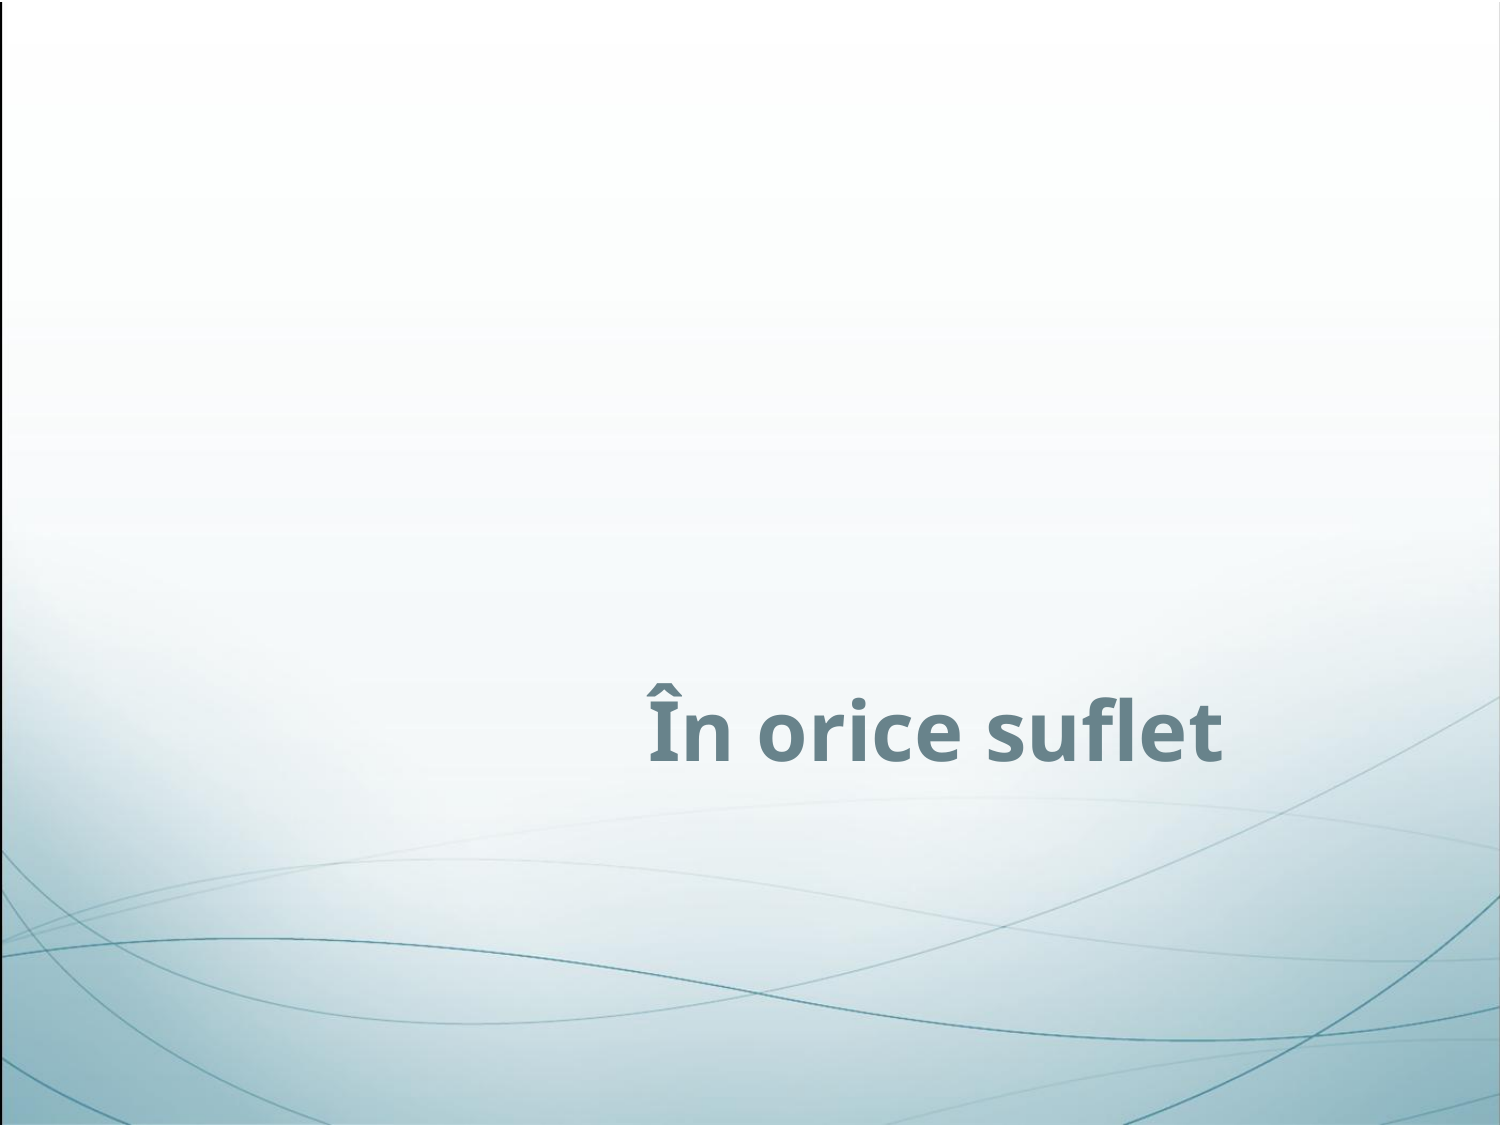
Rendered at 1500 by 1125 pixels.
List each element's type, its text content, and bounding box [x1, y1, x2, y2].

text_box În orice suflet [567, 670, 1306, 786]
picture [0, 2, 1500, 1125]
